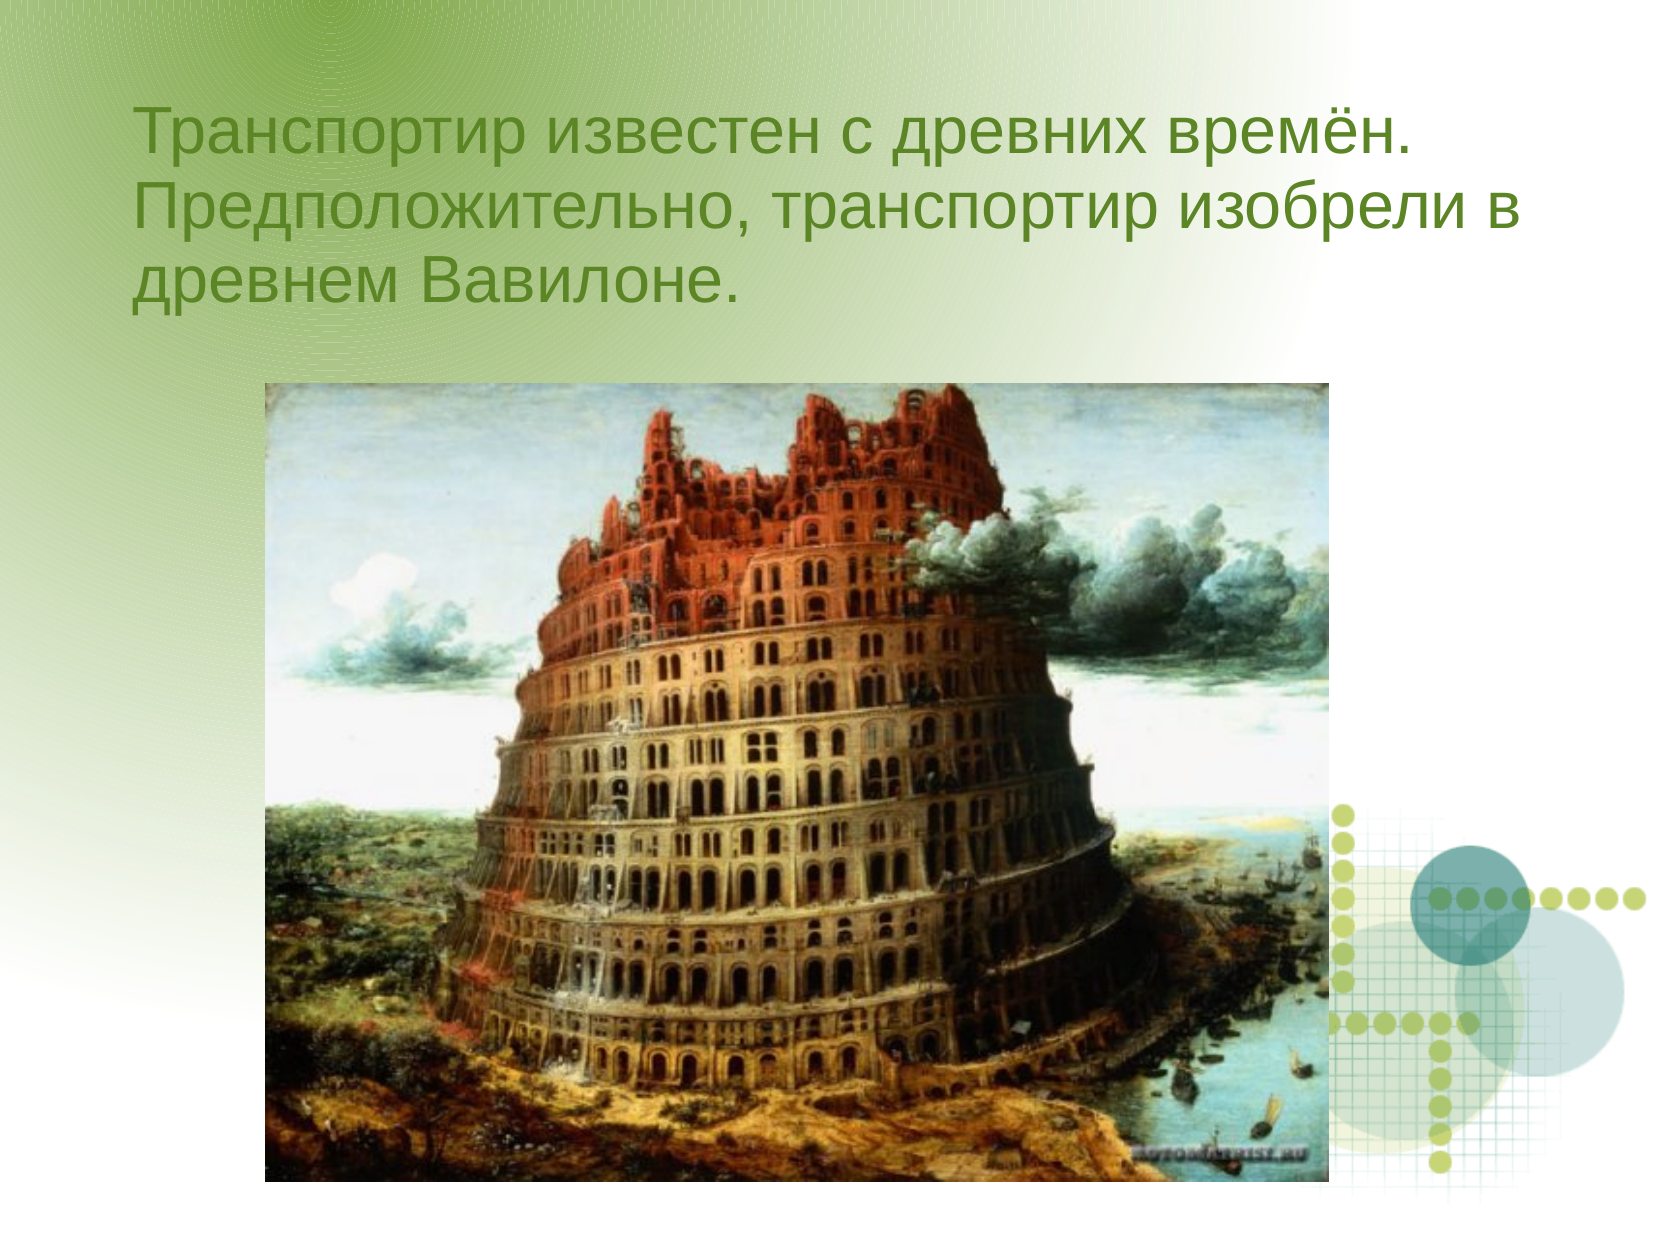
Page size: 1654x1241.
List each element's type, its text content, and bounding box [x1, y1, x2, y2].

picture [265, 383, 1654, 1211]
text_box Транспортир известен с древних времён. Предположительно, транспортир изобрели в древнем Вавилоне. [118, 0, 1643, 325]
